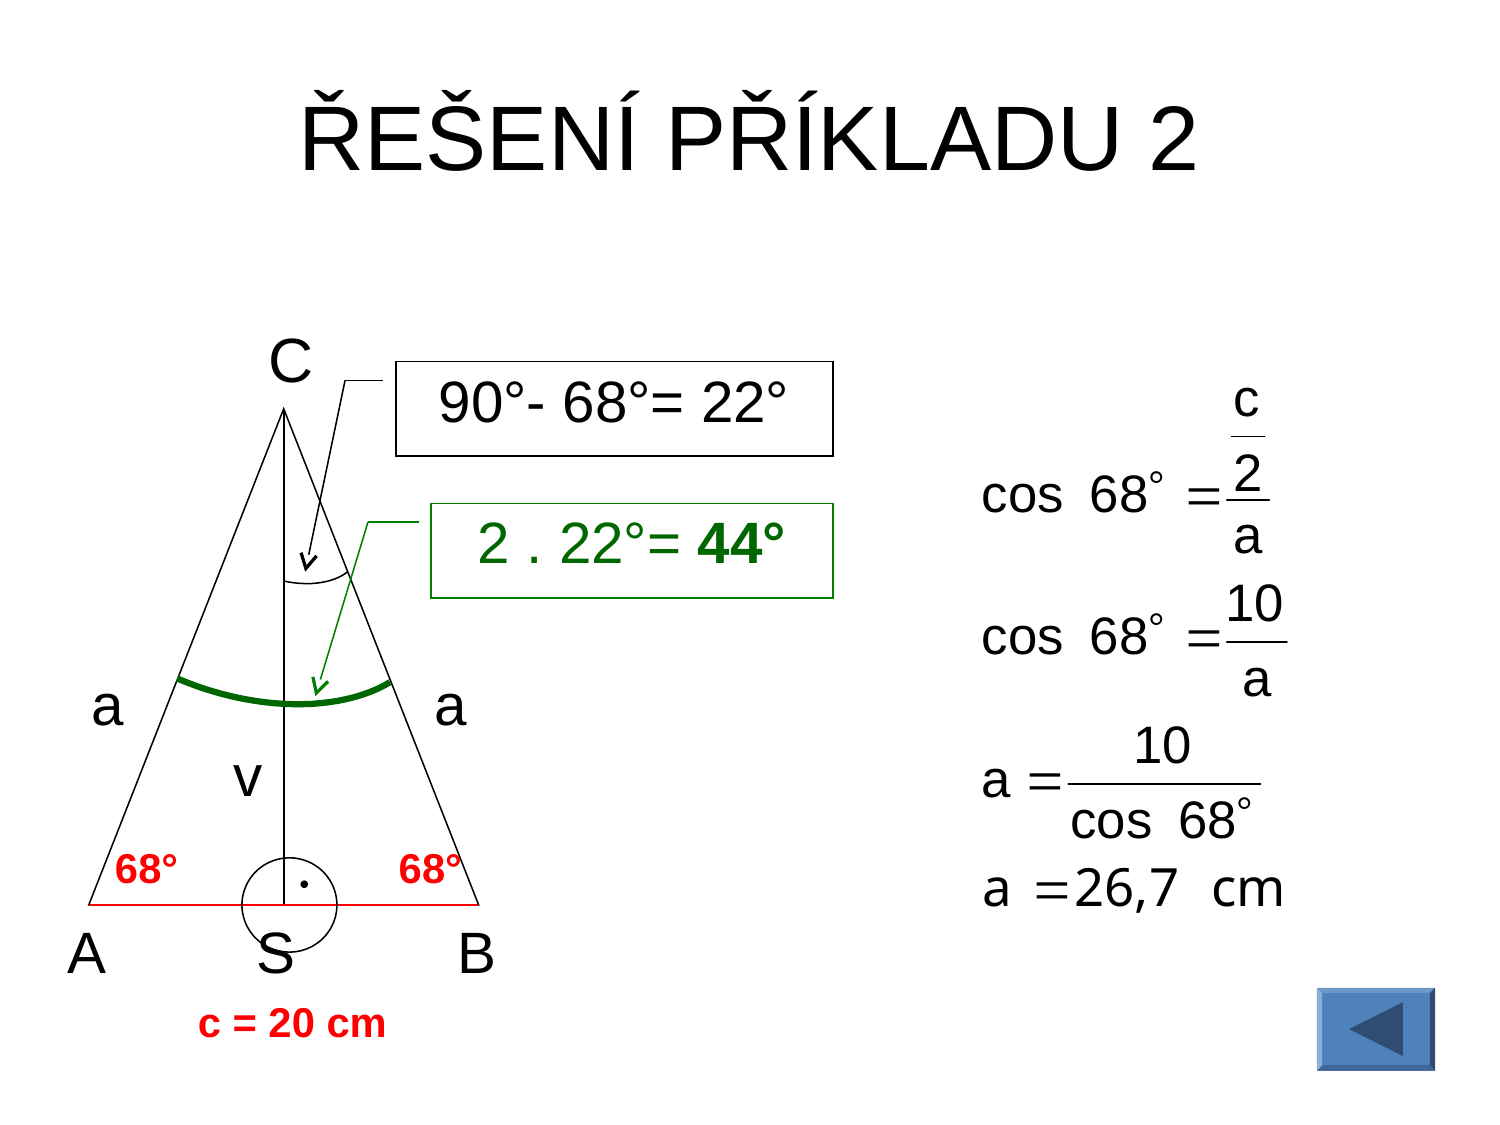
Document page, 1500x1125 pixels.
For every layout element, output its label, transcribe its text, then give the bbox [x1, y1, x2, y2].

text_box c = 20 cm [183, 999, 431, 1047]
text_box 2 . 22°= 44° [431, 503, 833, 598]
text_box C [254, 326, 326, 398]
chart [975, 365, 1310, 929]
text_box [1318, 987, 1436, 1071]
text_box 68° [100, 846, 195, 894]
text_box A [53, 916, 125, 988]
text_box B [442, 916, 515, 988]
text_box v [218, 739, 290, 811]
text_box 68° [384, 845, 479, 894]
text_box [301, 881, 308, 888]
title ŘEŠENÍ PŘÍKLADU 2 [75, 45, 1426, 233]
text_box a [419, 668, 491, 740]
text_box S [242, 916, 314, 988]
text_box a [76, 668, 148, 740]
text_box 90°- 68°= 22° [396, 362, 833, 456]
